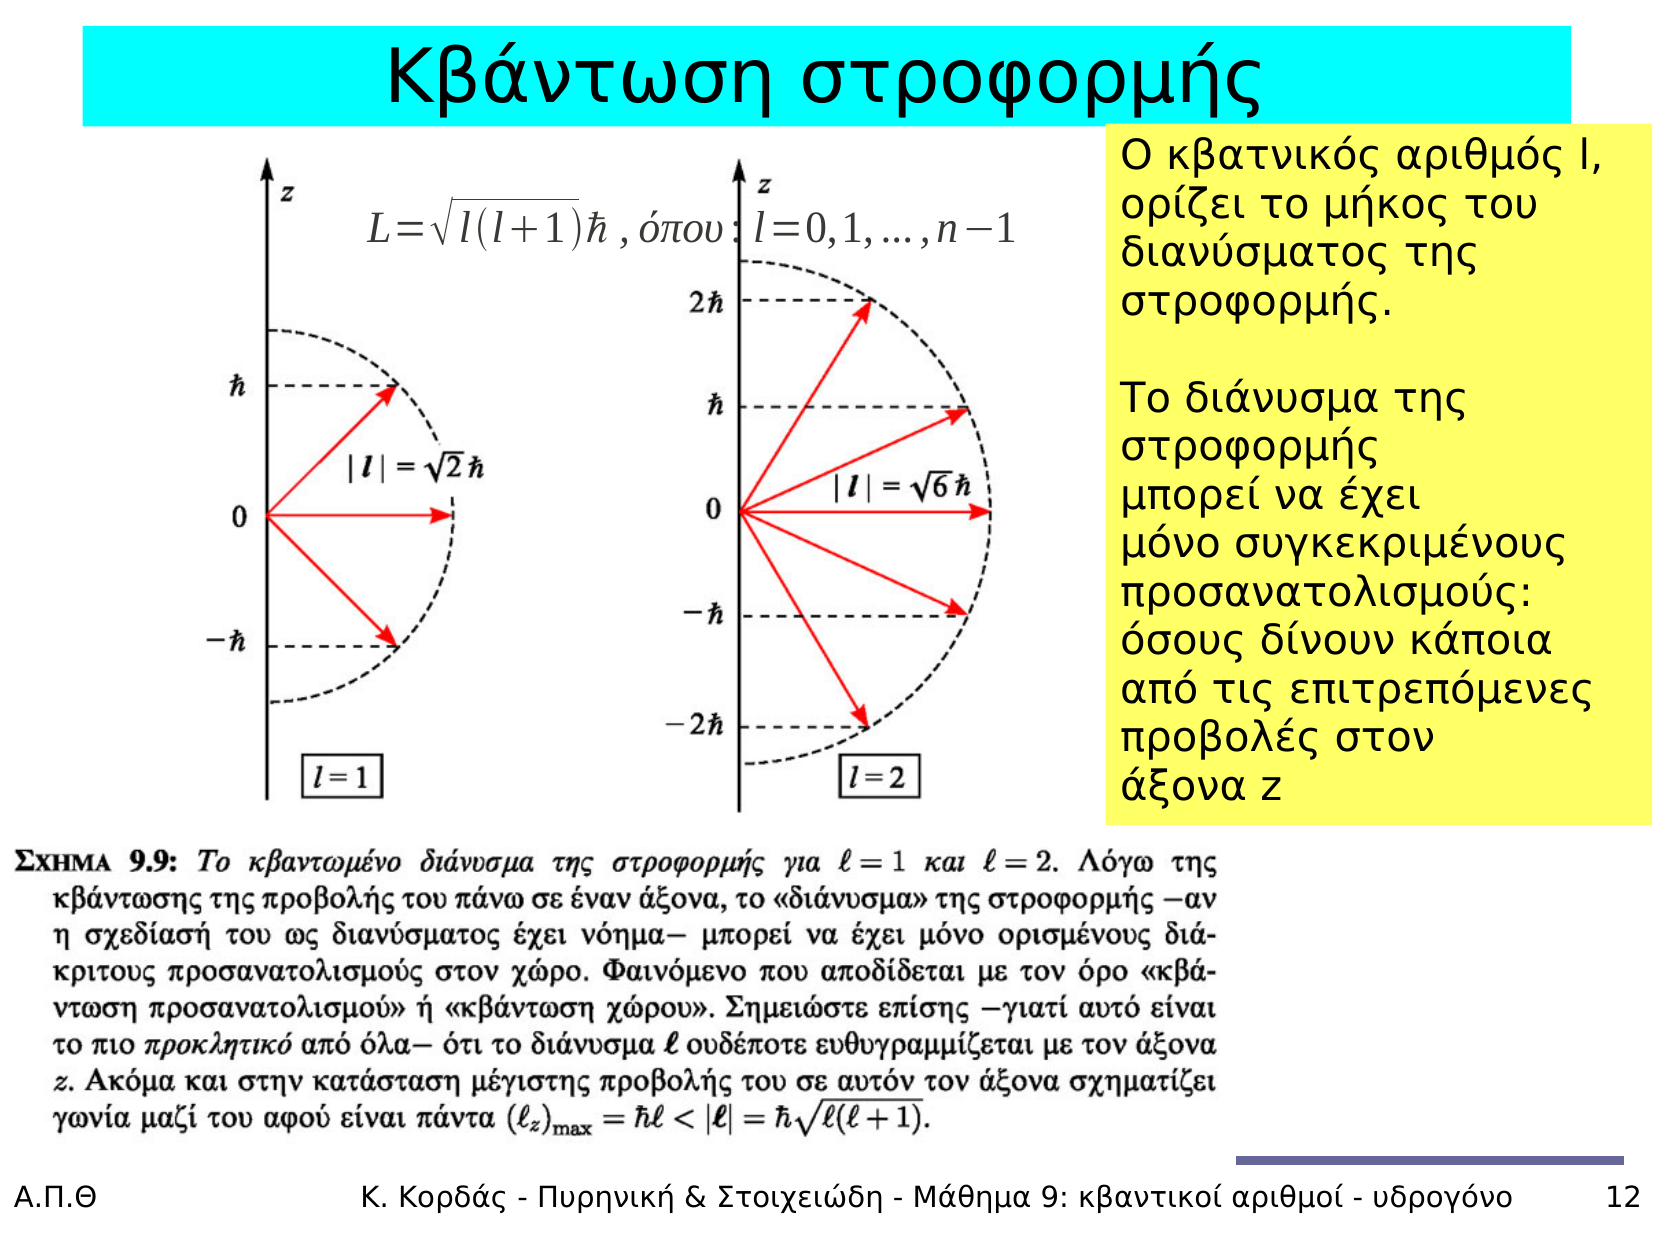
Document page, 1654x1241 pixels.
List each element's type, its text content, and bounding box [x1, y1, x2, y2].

picture [1, 89, 1236, 1170]
chart [351, 191, 1031, 257]
text_box O κβατνικός αριθμός l, ορίζει το μήκος του διανύσματος της στροφορμής. Το διάνυσμα της στροφορμής μπορεί να έχει μόνο συγκεκριμένους προσανατολισμούς: όσους δίνουν κάποια από τις επιτρεπόμενες προβολές στον άξονα z [1105, 123, 1653, 825]
title Κβάντωση στροφορμής [82, 25, 1571, 127]
